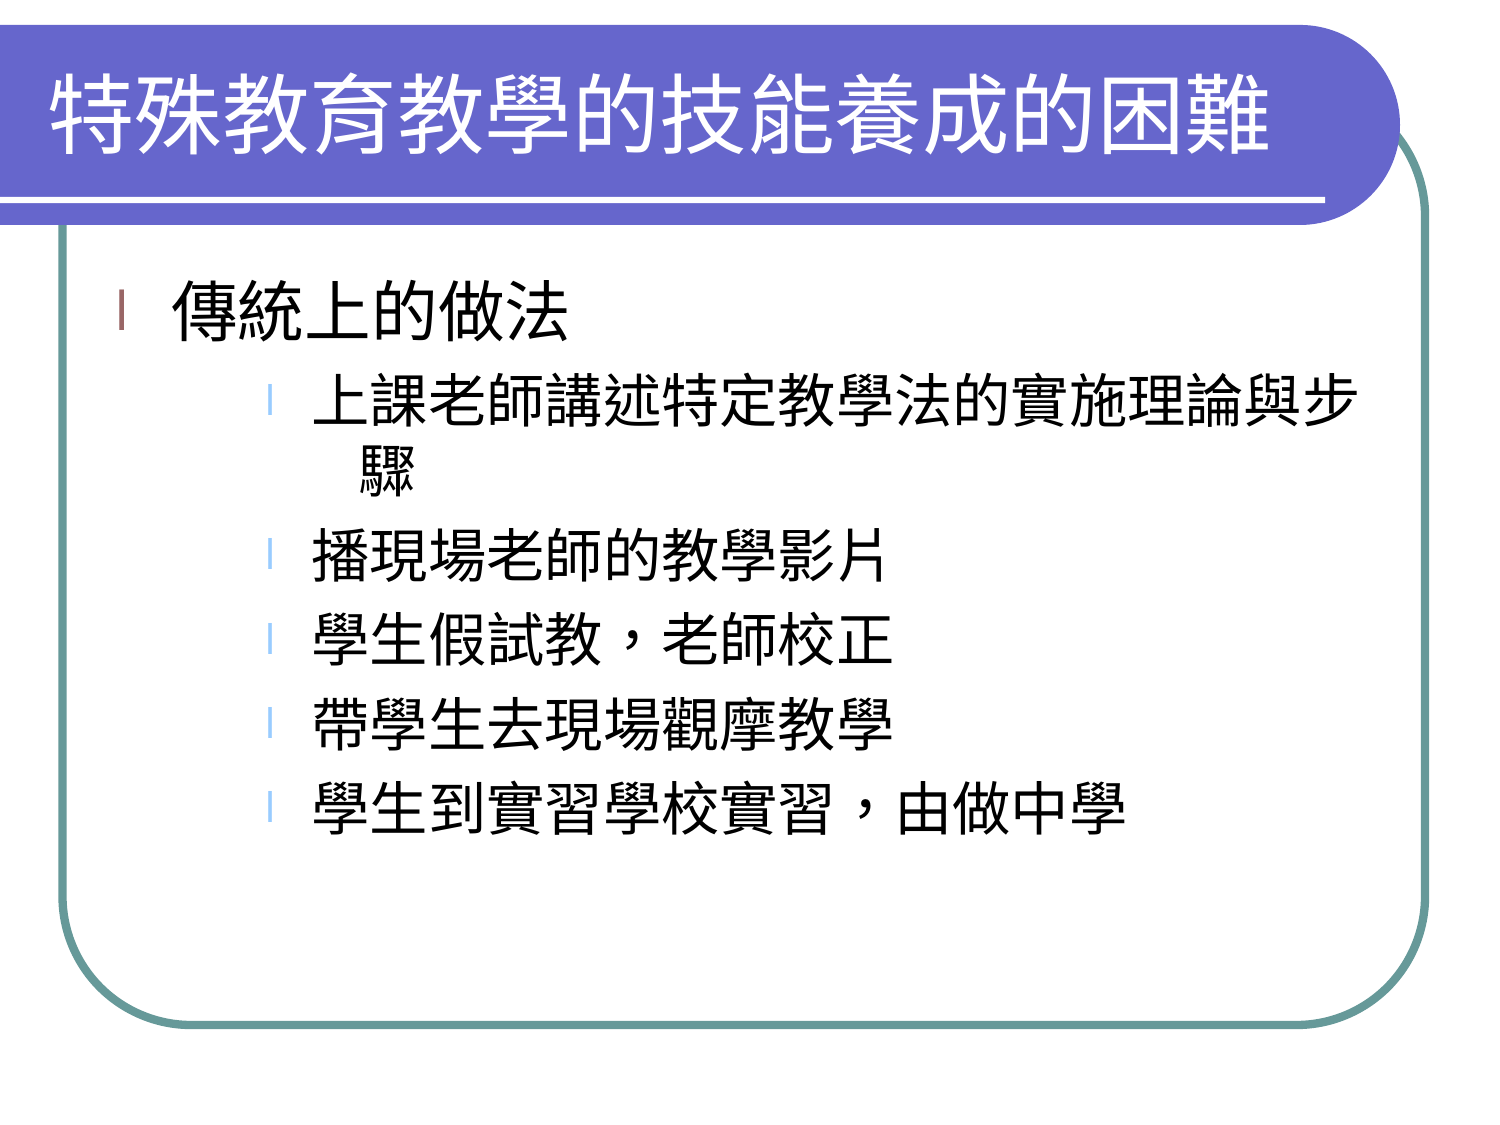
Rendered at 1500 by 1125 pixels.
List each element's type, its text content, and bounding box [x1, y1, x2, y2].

title 特殊教育教學的技能養成的困難 [32, 37, 1347, 188]
list 傳統上的做法 上課老師講述特定教學法的實施理論與步驟 播現場老師的教學影片 學生假試教，老師校正 帶學生去現場觀摩教學 學生到實習學校實習，由做中學 [99, 262, 1400, 988]
